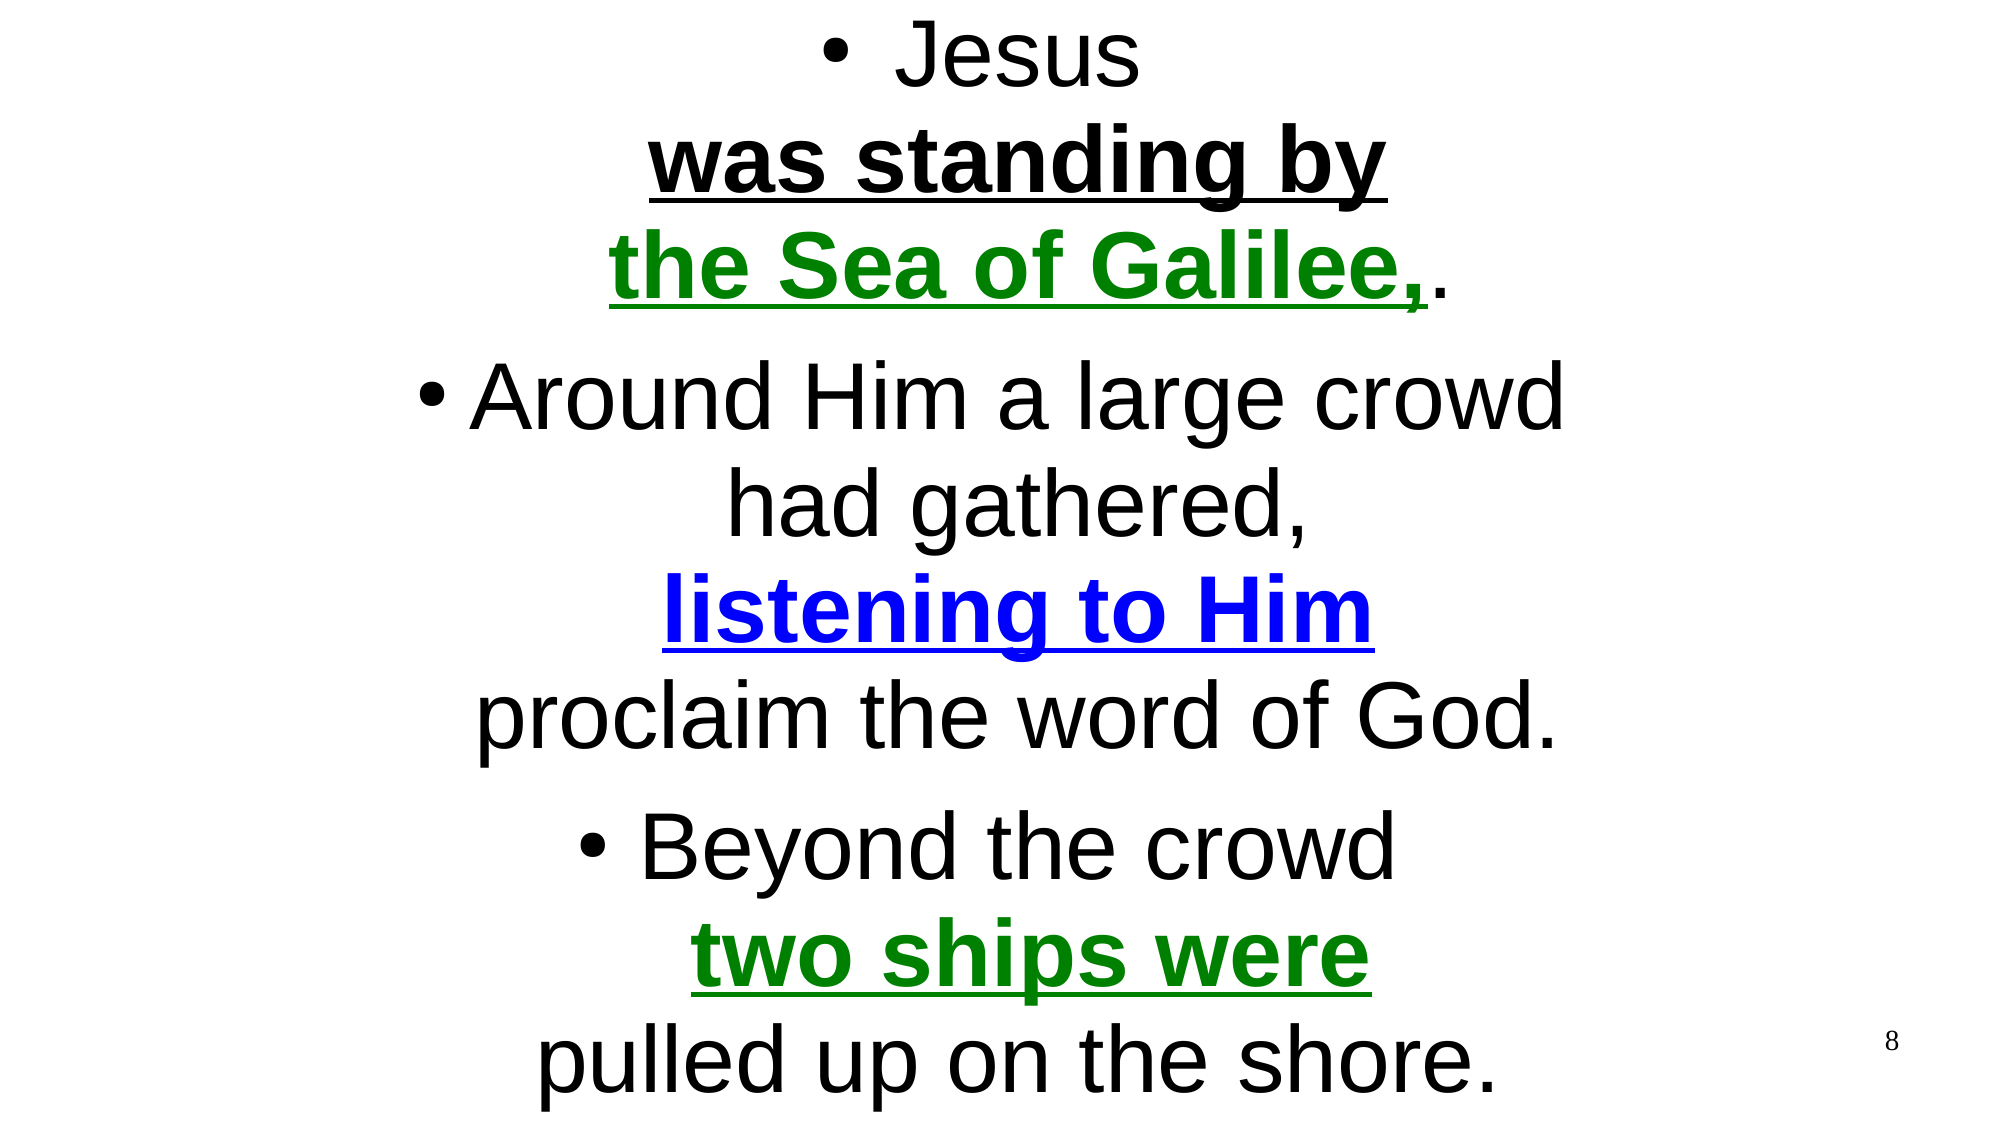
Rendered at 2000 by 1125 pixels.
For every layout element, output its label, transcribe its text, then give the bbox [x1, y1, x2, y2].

list Jesus was standing by the Sea of Galilee,. Around Him a large crowd had gathered, listening to Him proclaim the word of God. Beyond the crowd two ships were pulled up on the shore. [0, 0, 1996, 1123]
